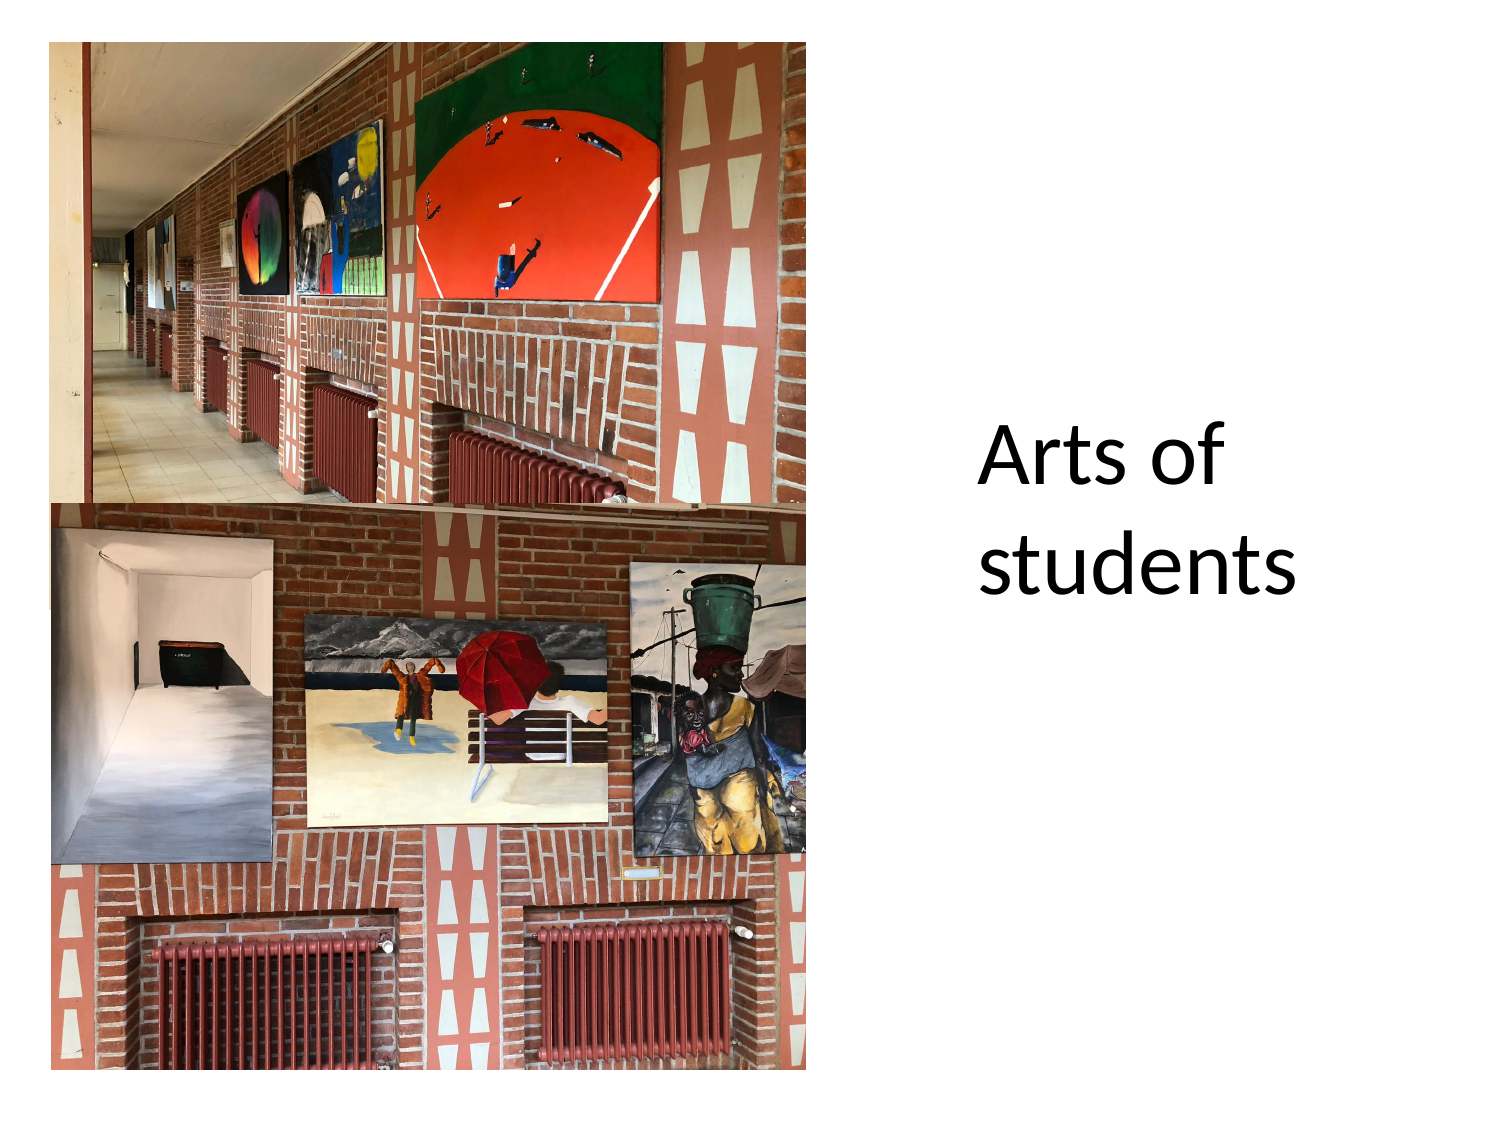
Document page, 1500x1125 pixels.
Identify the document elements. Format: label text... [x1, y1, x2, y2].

text_box Arts of students [962, 385, 1365, 621]
picture [49, 42, 806, 1070]
